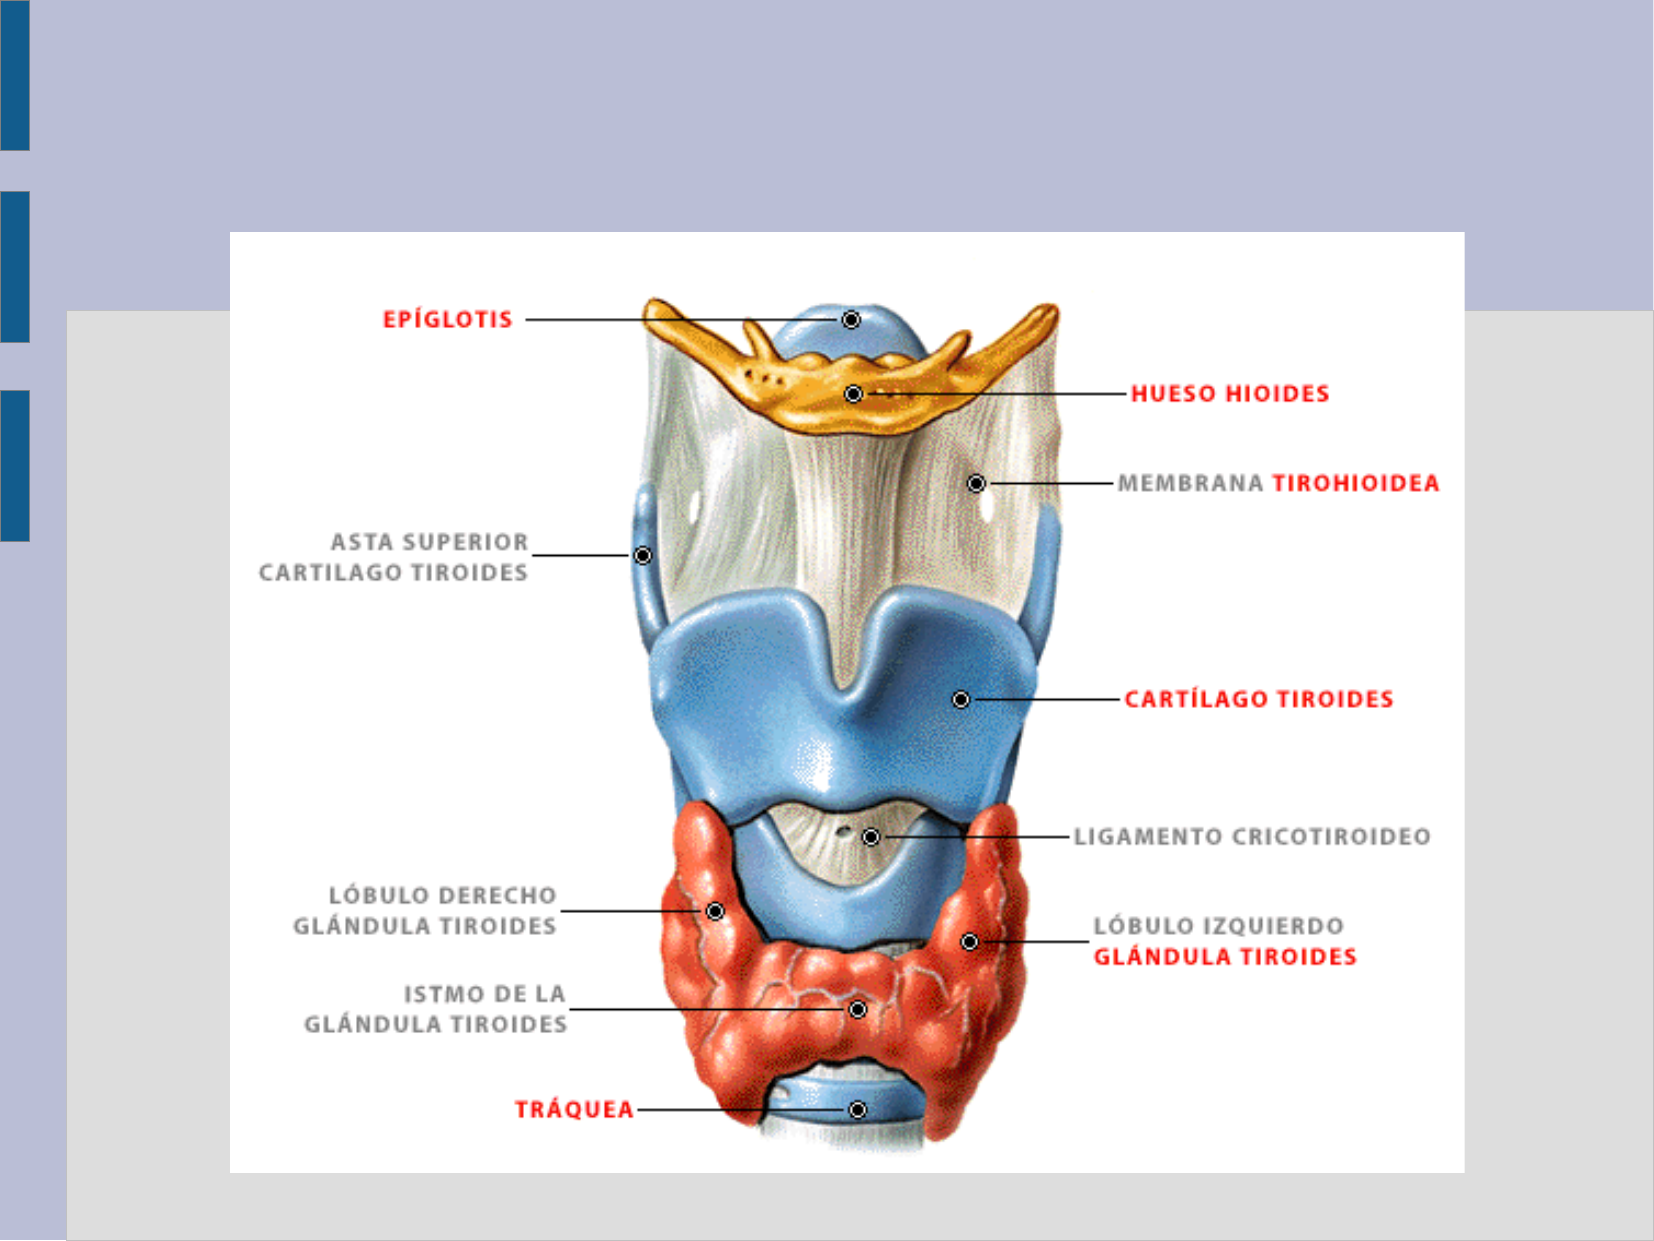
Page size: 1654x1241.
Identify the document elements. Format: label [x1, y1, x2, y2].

picture [230, 212, 1465, 1173]
